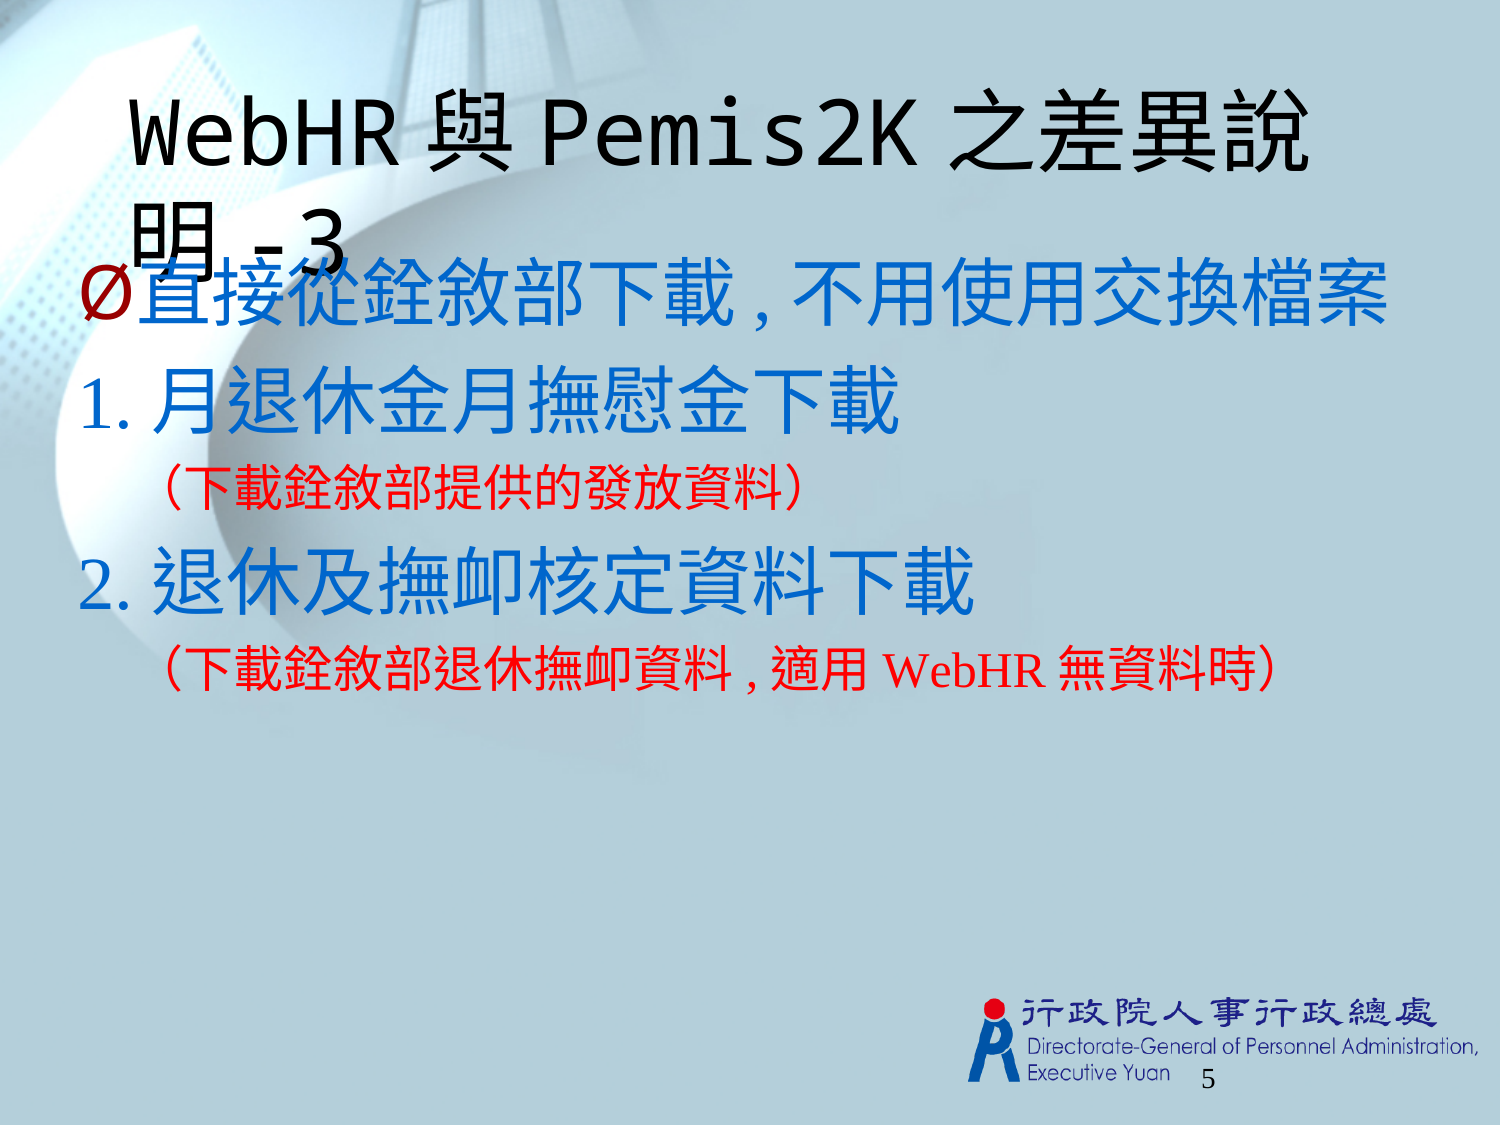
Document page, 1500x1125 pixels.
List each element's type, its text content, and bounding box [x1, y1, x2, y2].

list 直接從銓敘部下載,不用使用交換檔案 1.月退休金月撫慰金下載 （下載銓敘部提供的發放資料） 2.退休及撫卹核定資料下載 （下載銓敘部退休撫卹資料,適用WebHR無資料時） [62, 237, 1471, 913]
text_box [1185, 1058, 1499, 1125]
title WebHR與Pemis2K之差異說明-3 [112, 66, 1388, 237]
